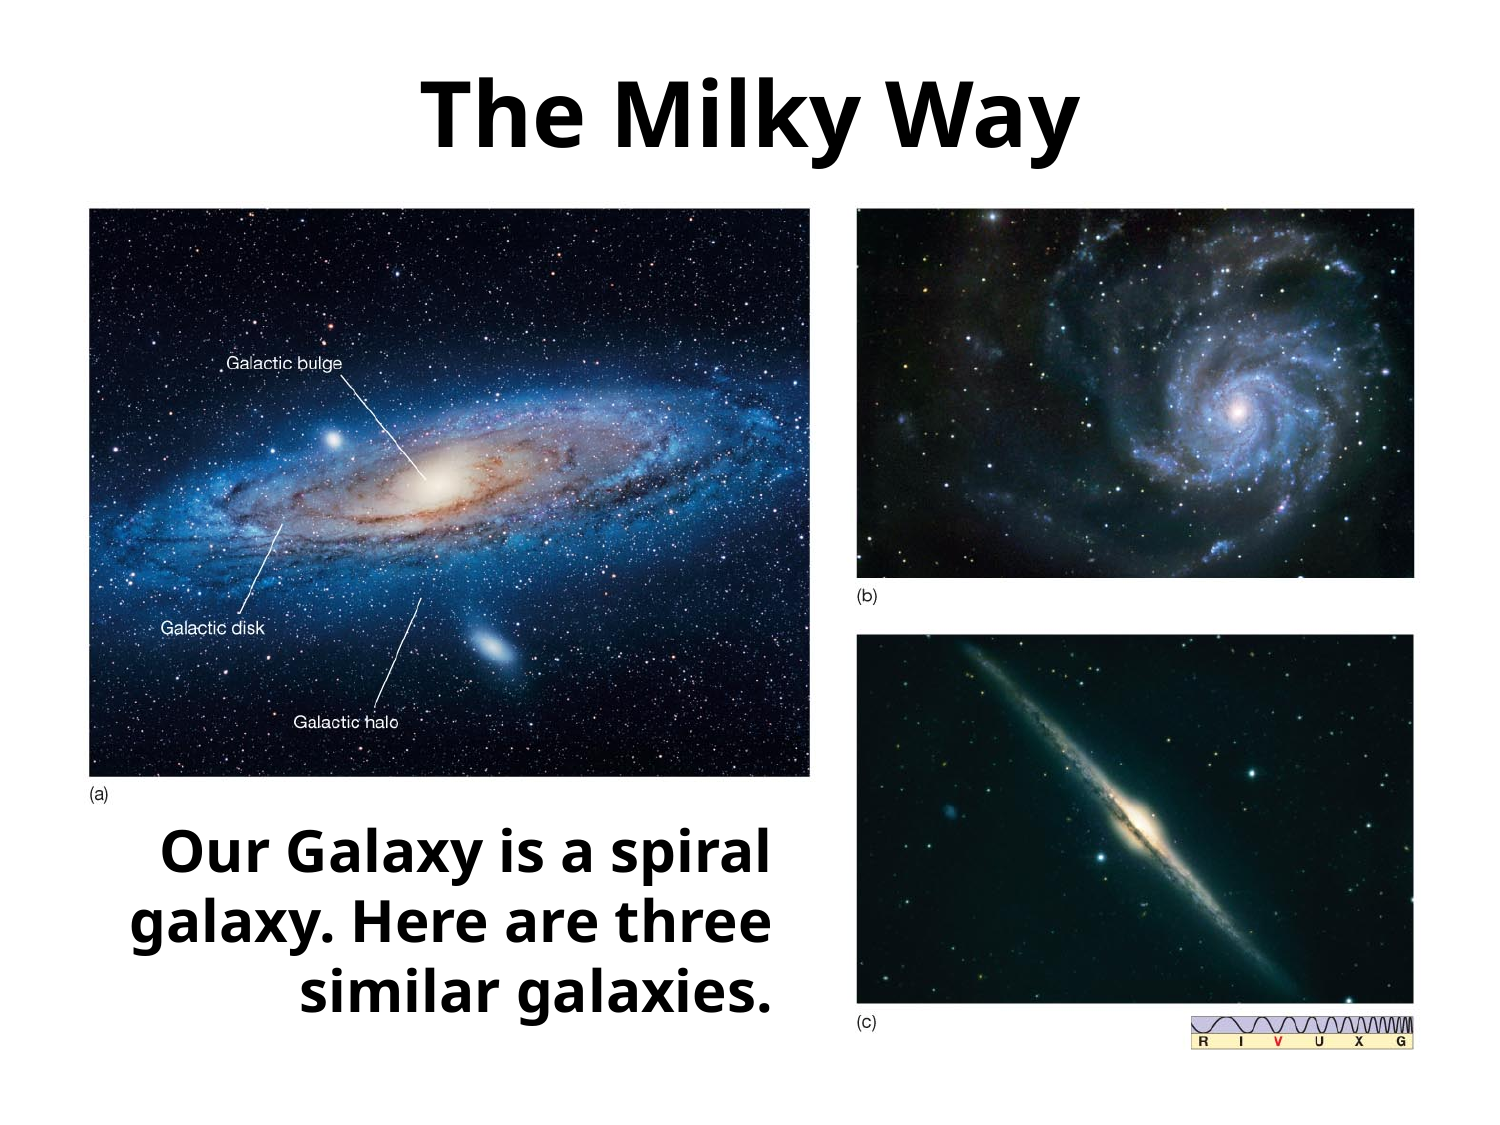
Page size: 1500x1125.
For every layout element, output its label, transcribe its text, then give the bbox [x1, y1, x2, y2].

picture [83, 201, 1421, 1050]
text_box Our Galaxy is a spiral galaxy. Here are three similar galaxies. [72, 807, 788, 1033]
title The Milky Way [30, 29, 1471, 196]
